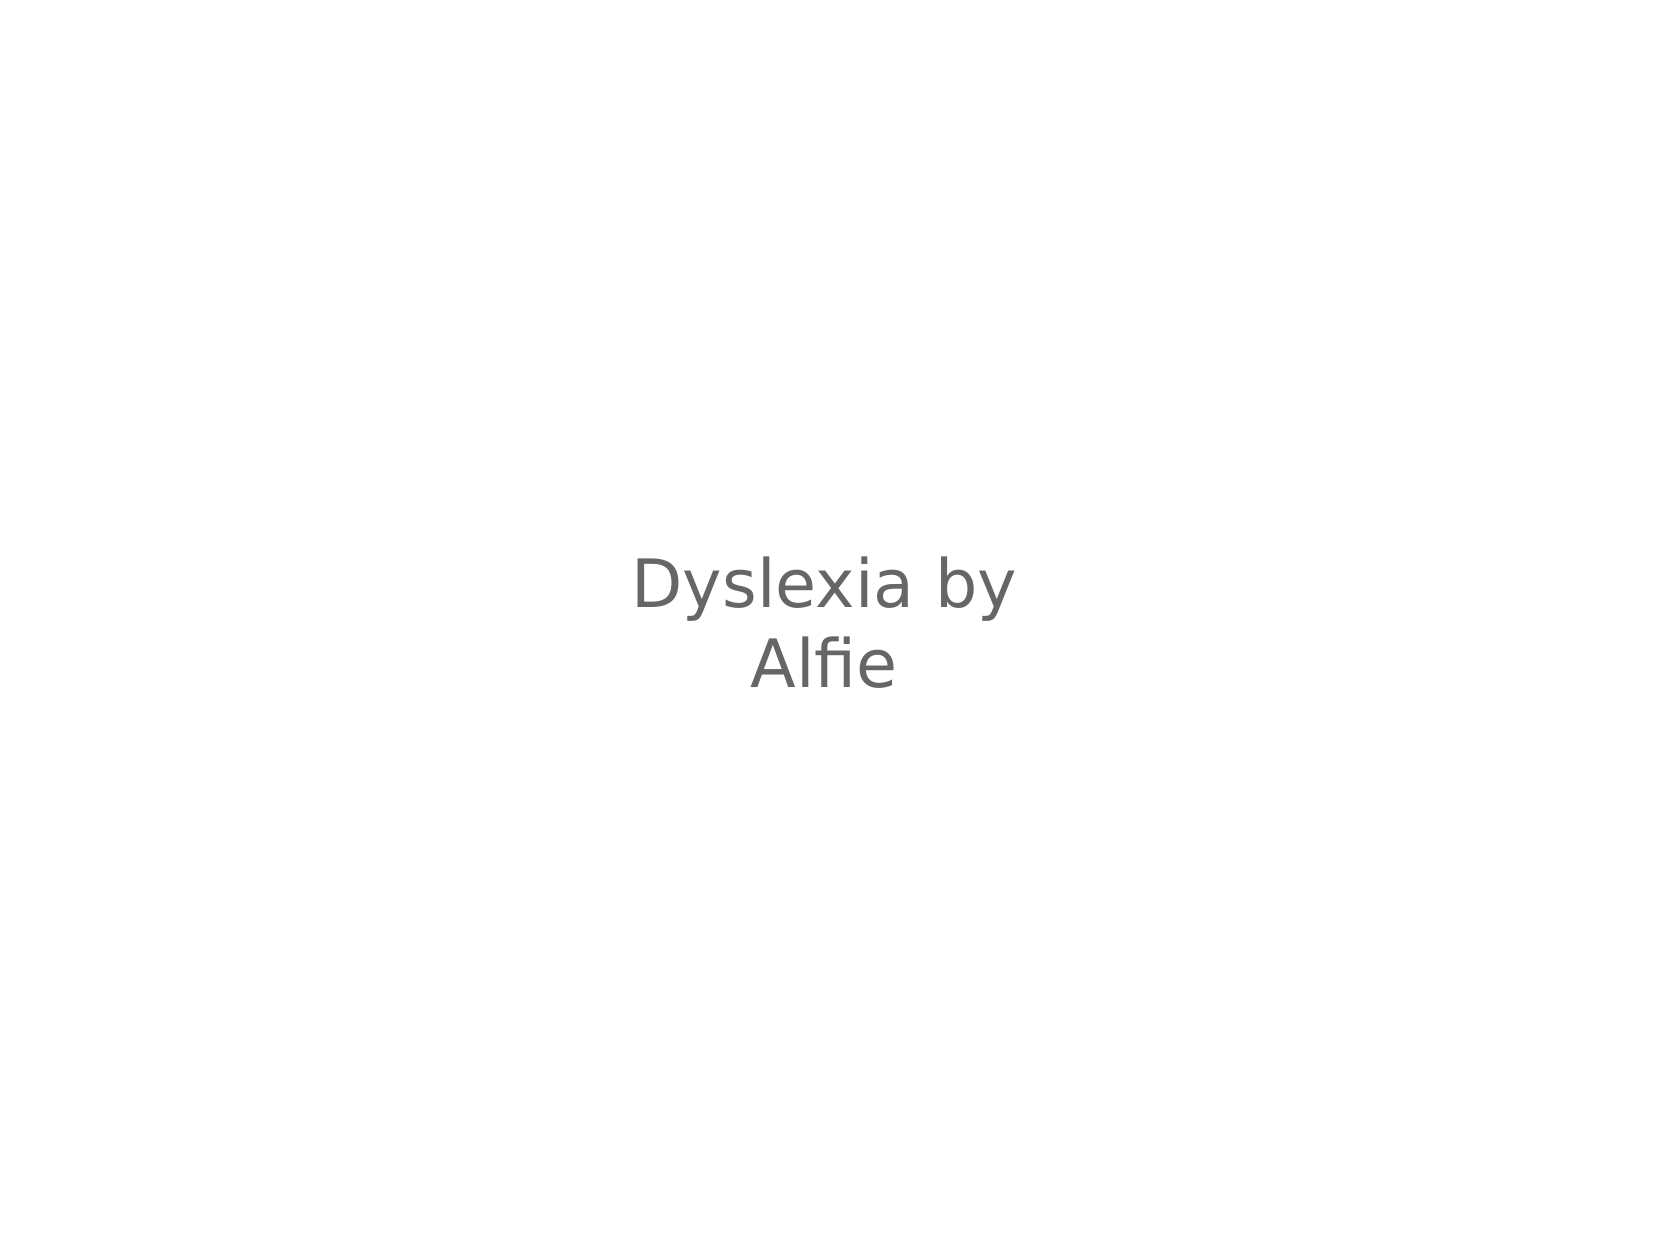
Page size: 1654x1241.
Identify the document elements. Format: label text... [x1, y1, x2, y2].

subtitle Dyslexia by Alfie [614, 418, 1035, 824]
